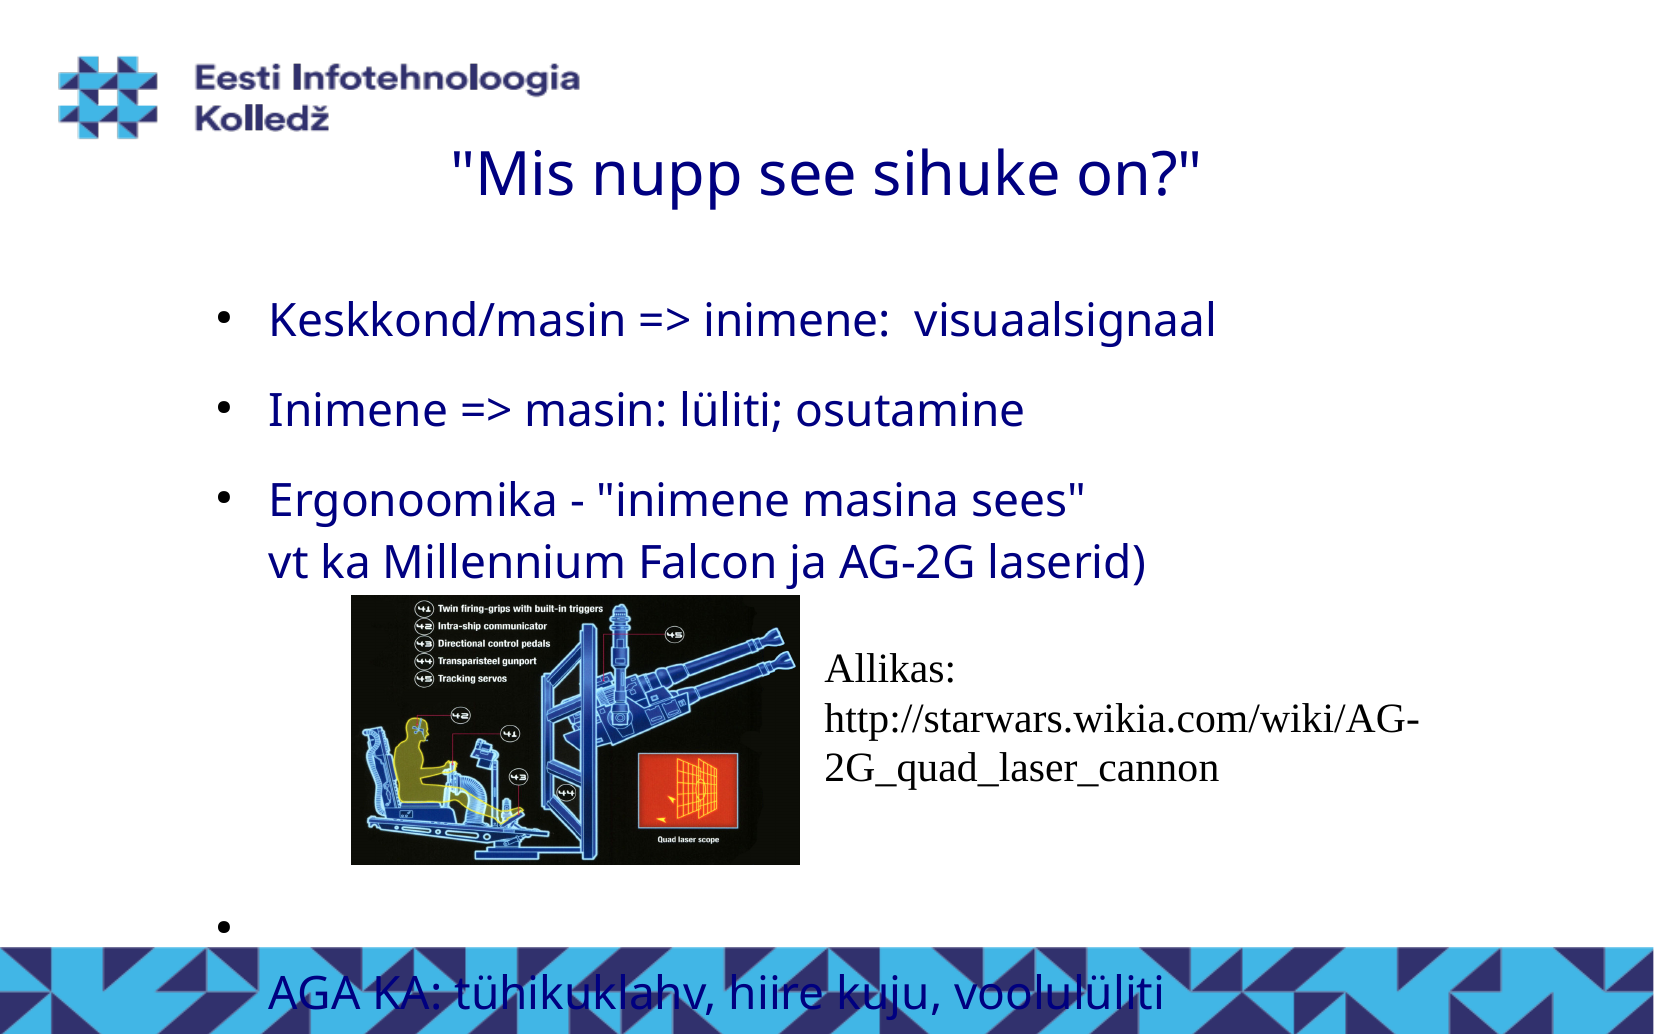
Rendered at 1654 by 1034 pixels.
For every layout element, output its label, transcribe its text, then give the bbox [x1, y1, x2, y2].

picture [351, 595, 800, 865]
title "Mis nupp see sihuke on?" [121, 85, 1533, 258]
text_box Allikas: http://starwars.wikia.com/wiki/AG-2G_quad_laser_cannon [824, 641, 1532, 789]
list Keskkond/masin => inimene: visuaalsignaal Inimene => masin: lüliti; osutamine Ergonoomika - "inimene masina sees" vt ka Millennium Falcon ja AG-2G laserid) AGA KA: tühikuklahv, hiire kuju, voolulüliti [116, 287, 1528, 979]
